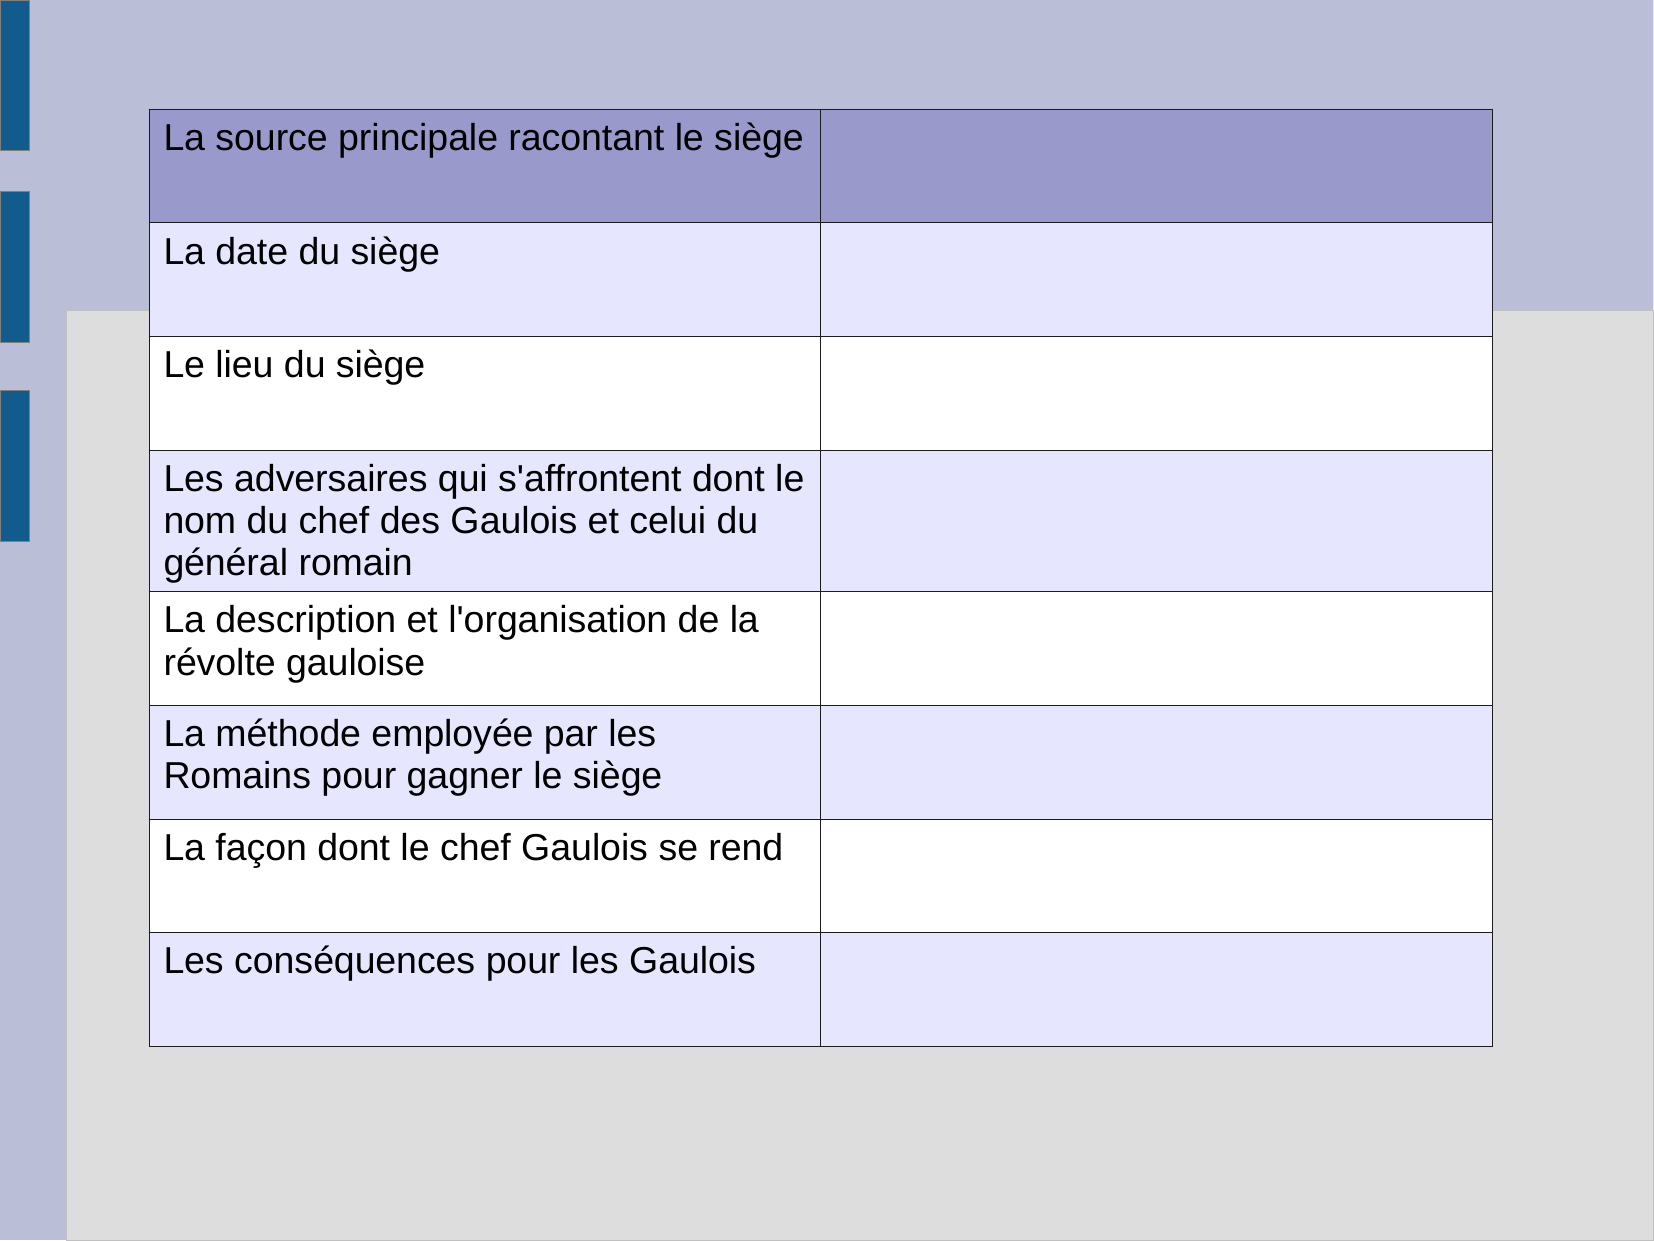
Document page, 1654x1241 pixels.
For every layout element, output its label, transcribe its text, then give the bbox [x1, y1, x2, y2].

table_cell Les conséquences pour les Gaulois [150, 933, 820, 1046]
table_cell La date du siège [150, 223, 820, 336]
table_cell [821, 706, 1492, 819]
table_cell [821, 337, 1492, 450]
table_cell [821, 820, 1492, 932]
table_cell La description et l'organisation de la révolte gauloise [150, 592, 820, 705]
table_cell [821, 592, 1492, 705]
table_header La source principale racontant le siège [150, 110, 820, 222]
table_cell La méthode employée par les Romains pour gagner le siège [150, 706, 820, 819]
table_cell La façon dont le chef Gaulois se rend [150, 820, 820, 932]
table_cell [821, 451, 1492, 591]
table_cell [821, 223, 1492, 336]
table_header [821, 110, 1492, 222]
table_cell Le lieu du siège [150, 337, 820, 450]
table_cell [821, 933, 1492, 1046]
table_cell Les adversaires qui s'affrontent dont le nom du chef des Gaulois et celui du général romain [150, 451, 820, 591]
